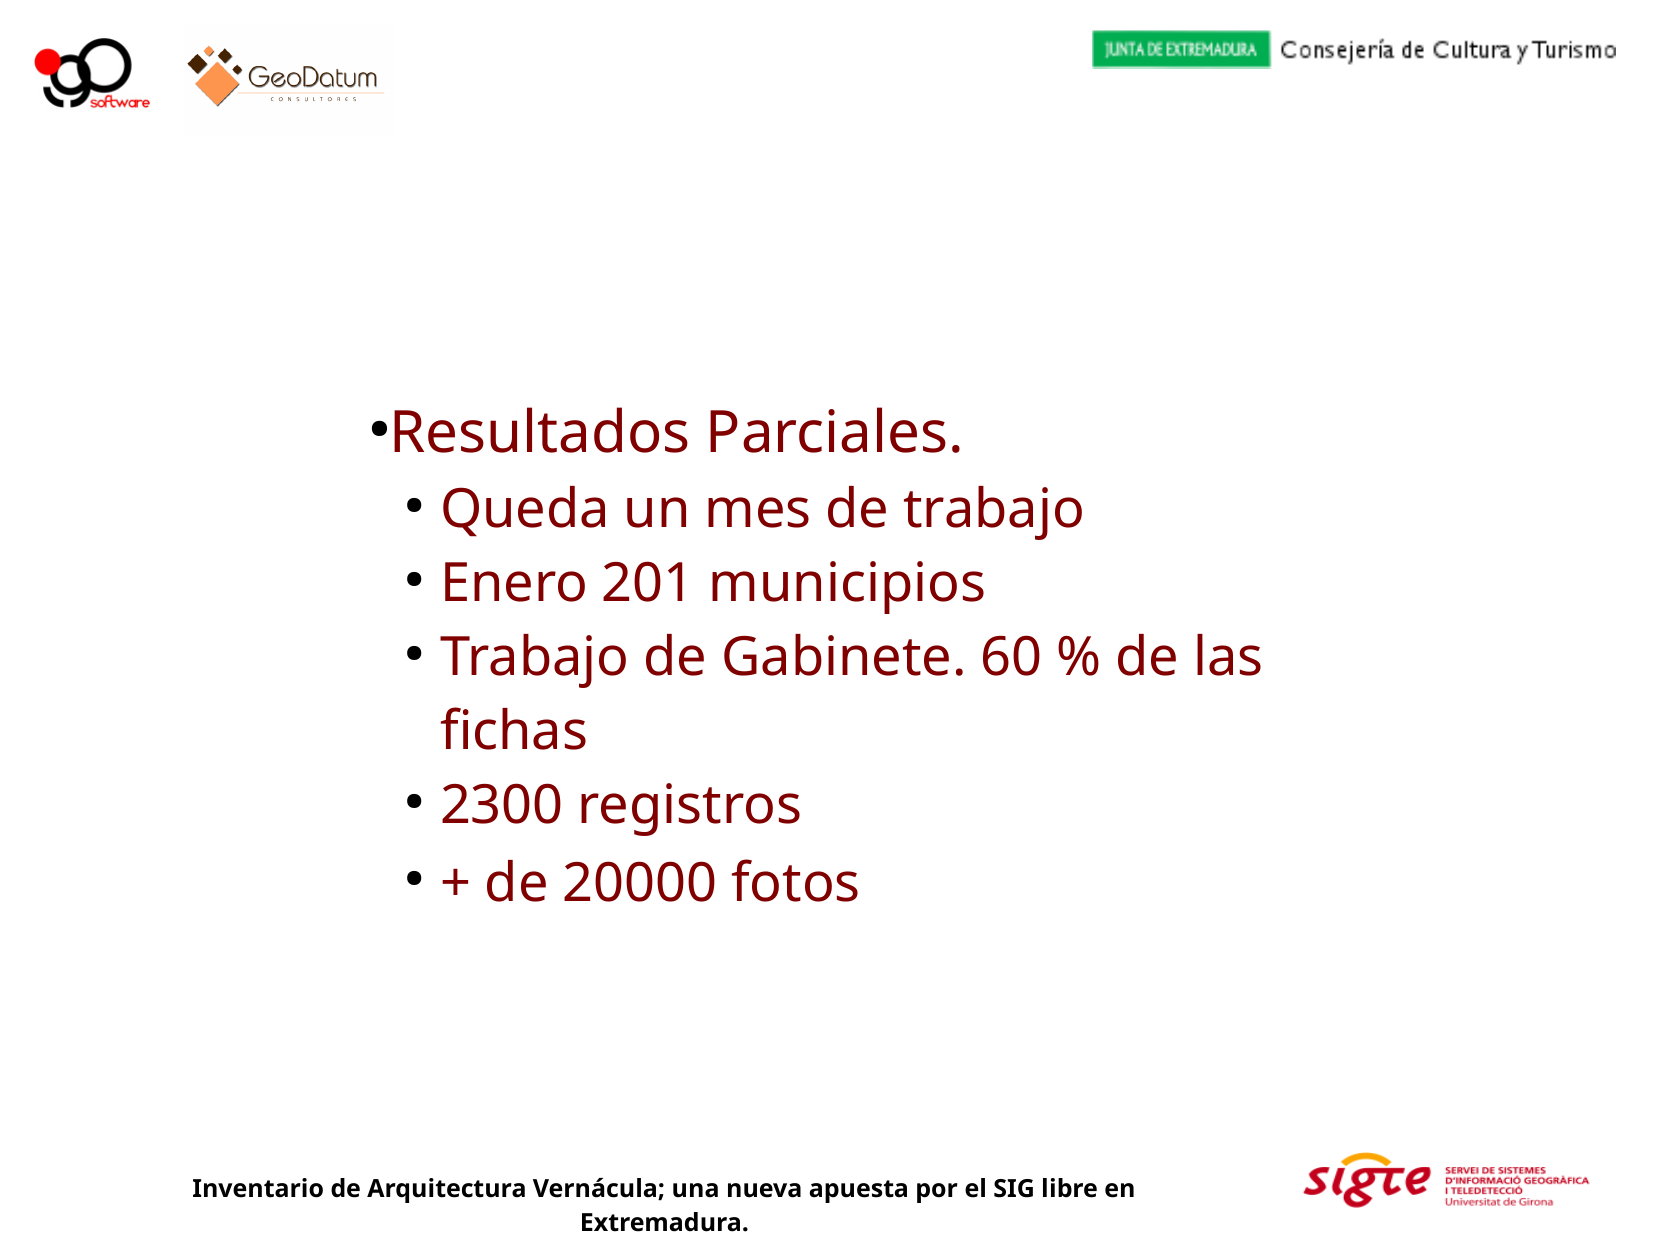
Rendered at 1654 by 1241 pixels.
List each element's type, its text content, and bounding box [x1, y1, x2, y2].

text_box Resultados Parciales. Queda un mes de trabajo Enero 201 municipios Trabajo de Gabinete. 60 % de las fichas 2300 registros + de 20000 fotos [354, 382, 1418, 886]
picture [1092, 29, 1616, 70]
picture [29, 30, 155, 119]
text_box Inventario de Arquitectura Vernácula; una nueva apuesta por el SIG libre en Extremadura. [0, 1162, 1287, 1211]
picture [177, 18, 394, 137]
picture [1299, 1151, 1592, 1211]
